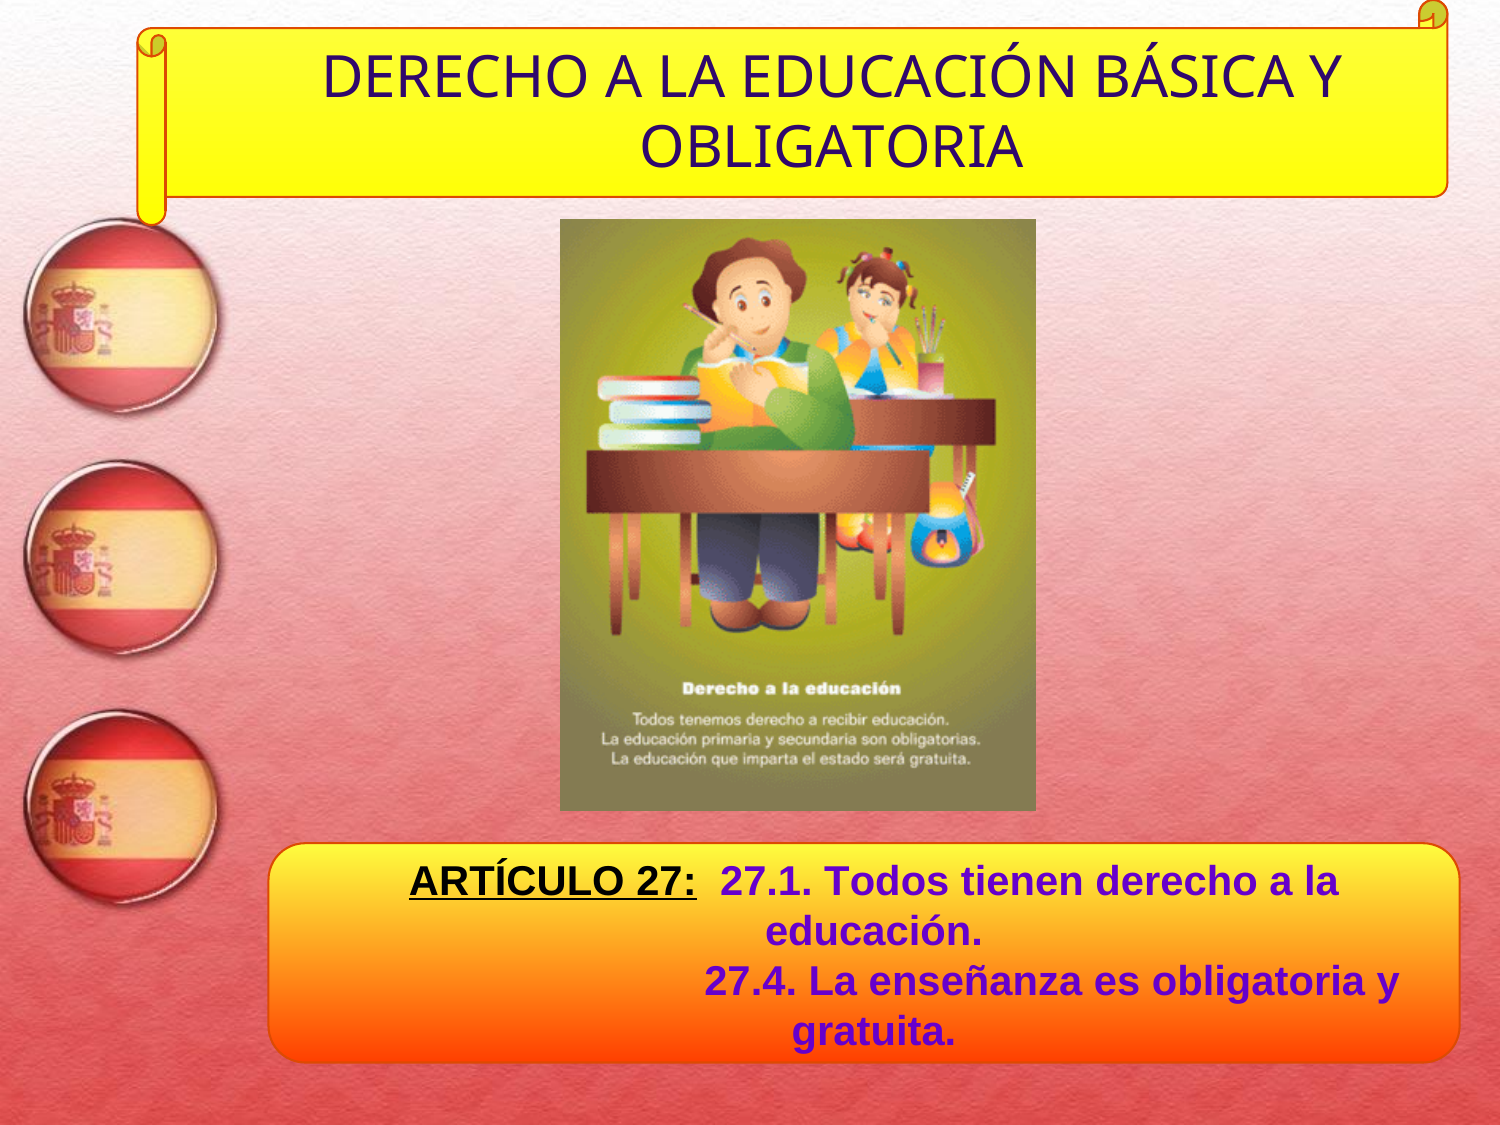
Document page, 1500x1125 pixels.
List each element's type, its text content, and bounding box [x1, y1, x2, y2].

text_box [137, 0, 1448, 226]
text_box [268, 843, 1460, 1063]
text_box ARTÍCULO 27: 27.1. Todos tienen derecho a la educación. 27.4. La enseñanza es obligatoria y gratuita. [312, 845, 1435, 1086]
text_box DERECHO A LA EDUCACIÓN BÁSICA Y OBLIGATORIA [194, 31, 1470, 219]
picture [0, 0, 1500, 1125]
